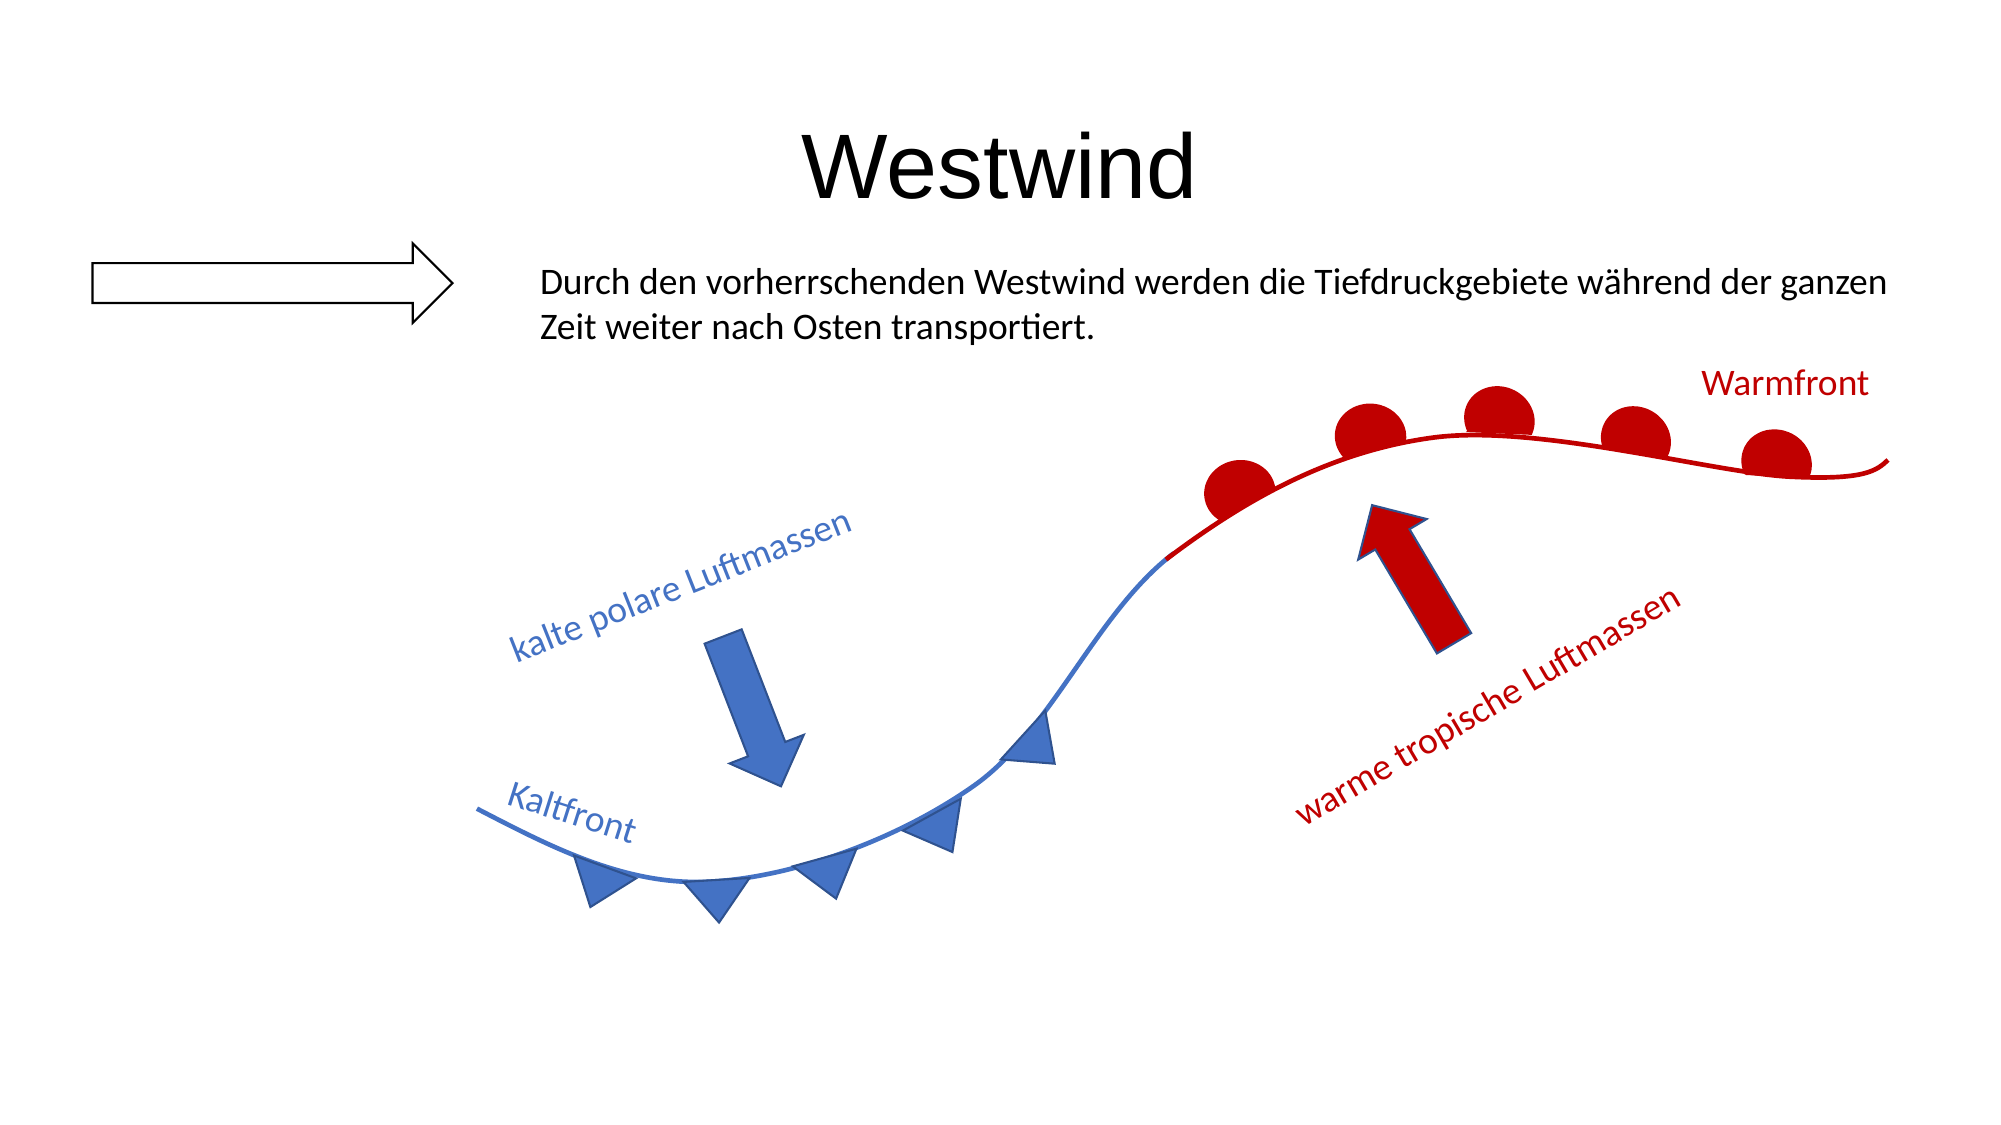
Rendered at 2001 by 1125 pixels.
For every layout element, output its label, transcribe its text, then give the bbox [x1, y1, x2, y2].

title Westwind [137, 248, 444, 278]
text_box [1205, 461, 1275, 520]
text_box [1358, 505, 1472, 654]
text_box Durch den vorherrschenden Westwind werden die Tiefdruckgebiete während der ganzen Zeit weiter nach Osten transportiert. [525, 249, 1936, 356]
text_box [1742, 430, 1811, 478]
text_box Kaltfront [486, 756, 681, 871]
text_box Warmfront [1686, 356, 1887, 412]
text_box [574, 855, 637, 908]
text_box [704, 629, 804, 787]
text_box kalte polare Luftmassen [486, 477, 887, 684]
text_box [1465, 387, 1534, 434]
text_box [902, 798, 961, 853]
text_box warme tropische Luftmassen [1268, 555, 1709, 849]
title Westwind [137, 59, 1863, 278]
text_box [792, 848, 857, 899]
text_box [1601, 407, 1670, 458]
text_box [683, 877, 750, 923]
text_box [1000, 710, 1055, 764]
text_box [1335, 404, 1406, 458]
